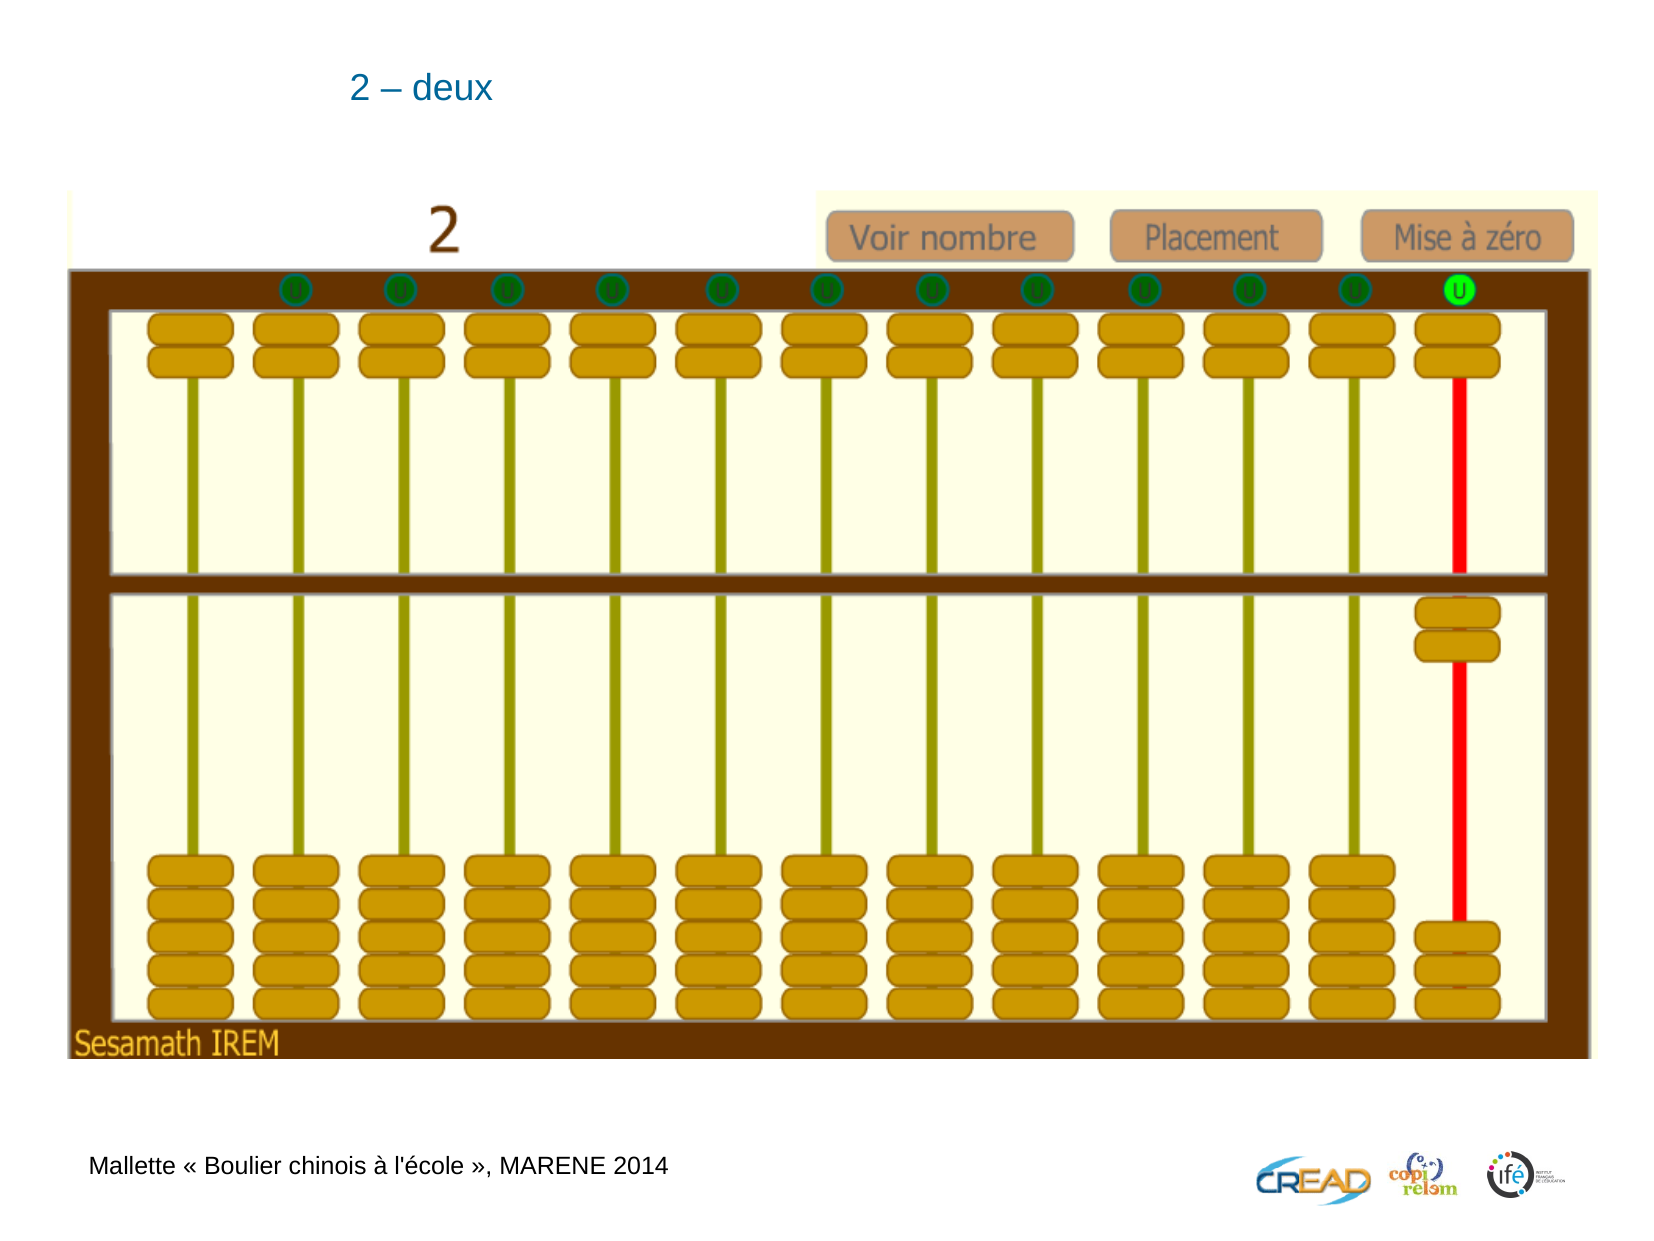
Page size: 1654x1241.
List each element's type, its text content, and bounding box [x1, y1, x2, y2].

picture [1387, 1151, 1461, 1197]
picture [1251, 1151, 1377, 1211]
picture [67, 186, 1598, 1059]
picture [1487, 1151, 1565, 1198]
text_box 2 – deux [334, 59, 532, 116]
